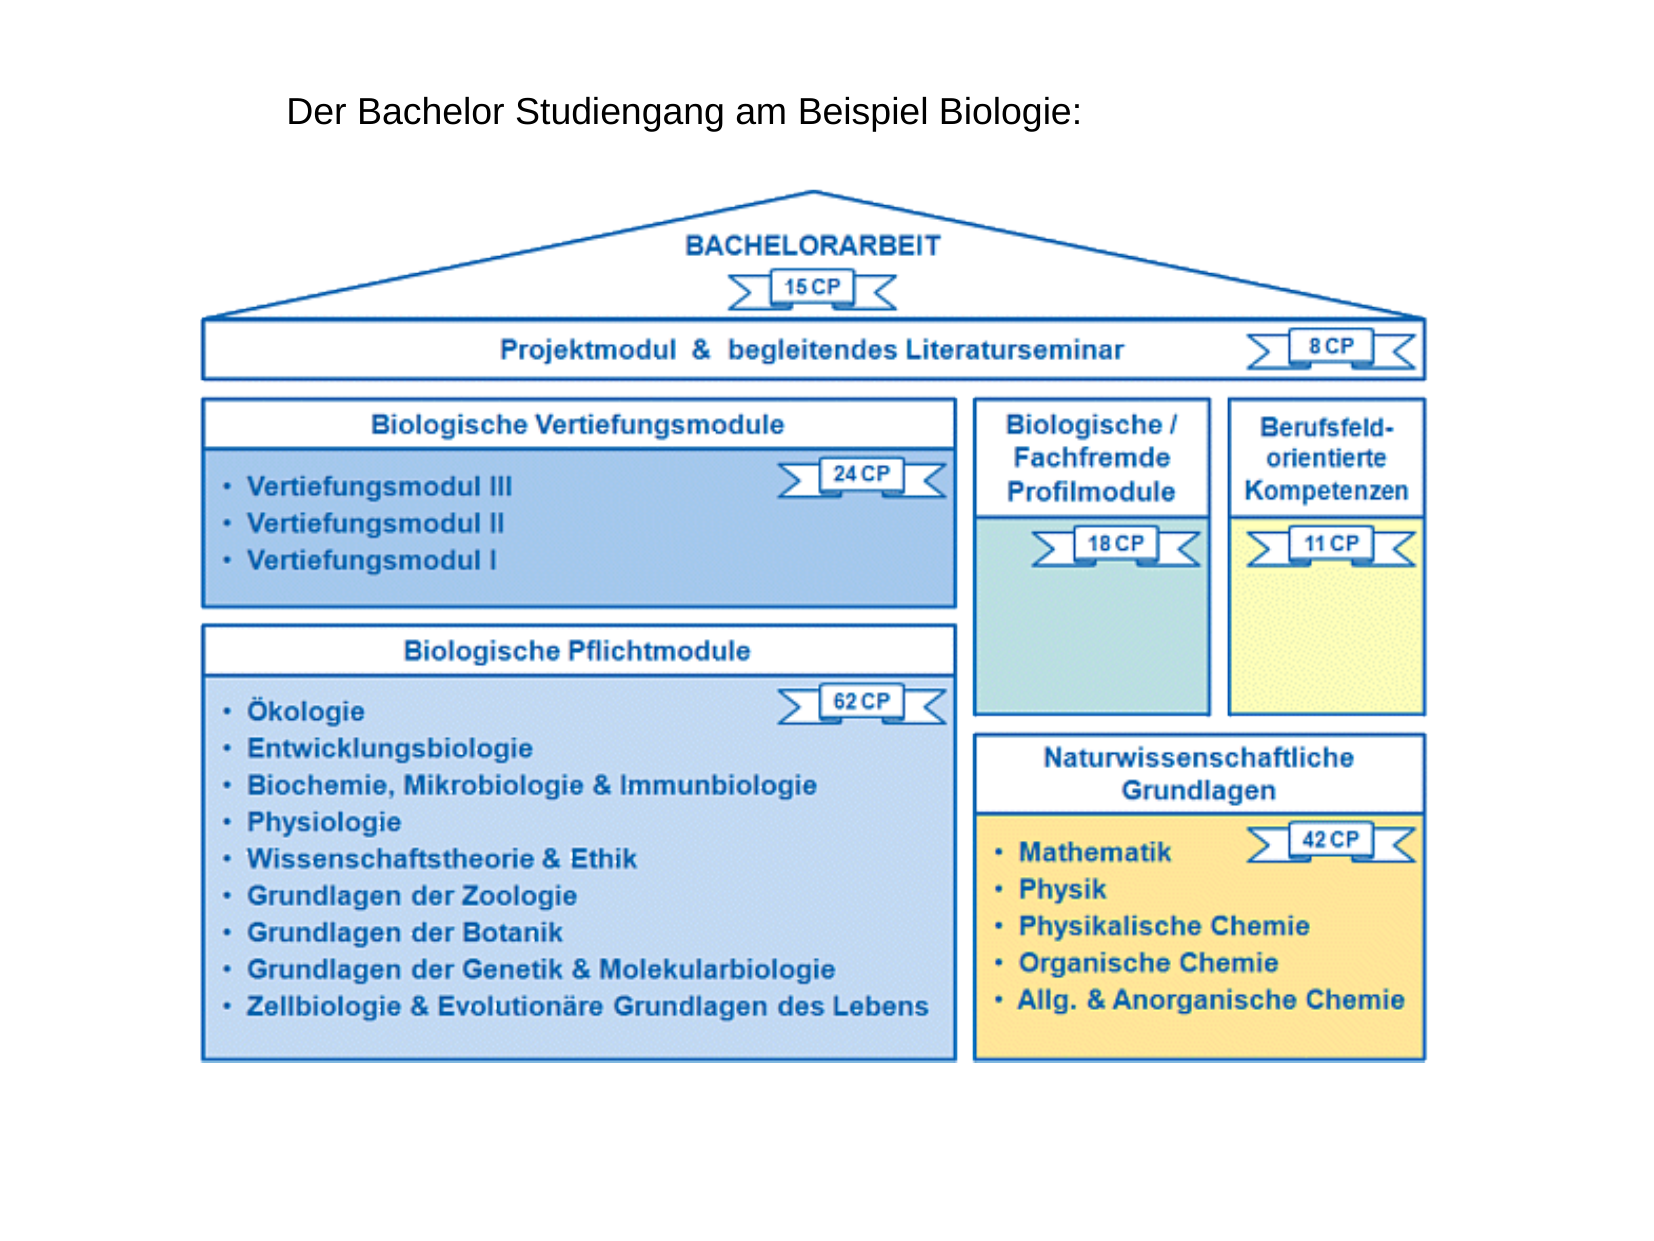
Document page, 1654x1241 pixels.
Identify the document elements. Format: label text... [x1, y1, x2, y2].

picture [200, 188, 1430, 1063]
text_box Der Bachelor Studiengang am Beispiel Biologie: [271, 82, 1146, 140]
